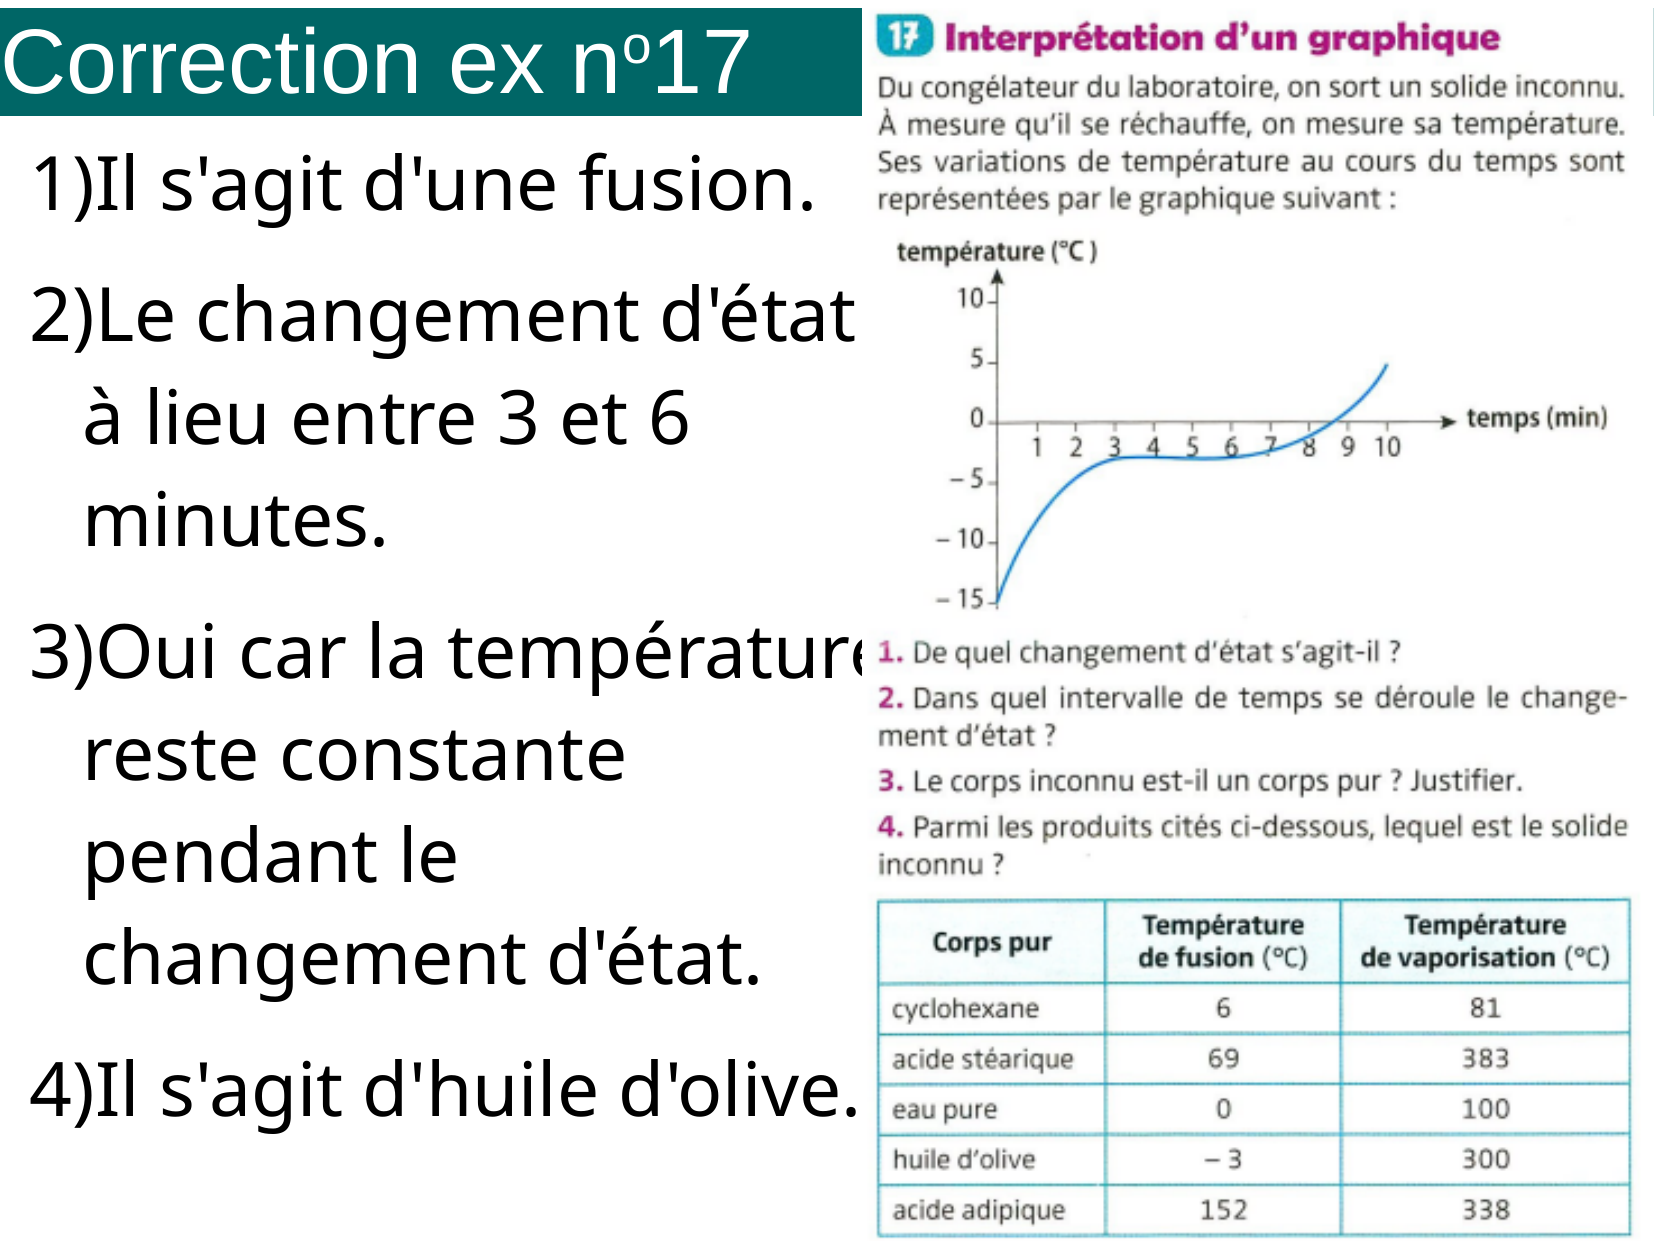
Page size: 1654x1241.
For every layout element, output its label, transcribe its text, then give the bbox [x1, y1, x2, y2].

title Correction ex no17 [0, 8, 862, 116]
picture [862, 0, 1654, 1241]
list Il s'agit d'une fusion. Le changement d'état à lieu entre 3 et 6 minutes. Oui car la température reste constante pendant le changement d'état. Il s'agit d'huile d'olive. [11, 129, 862, 1229]
